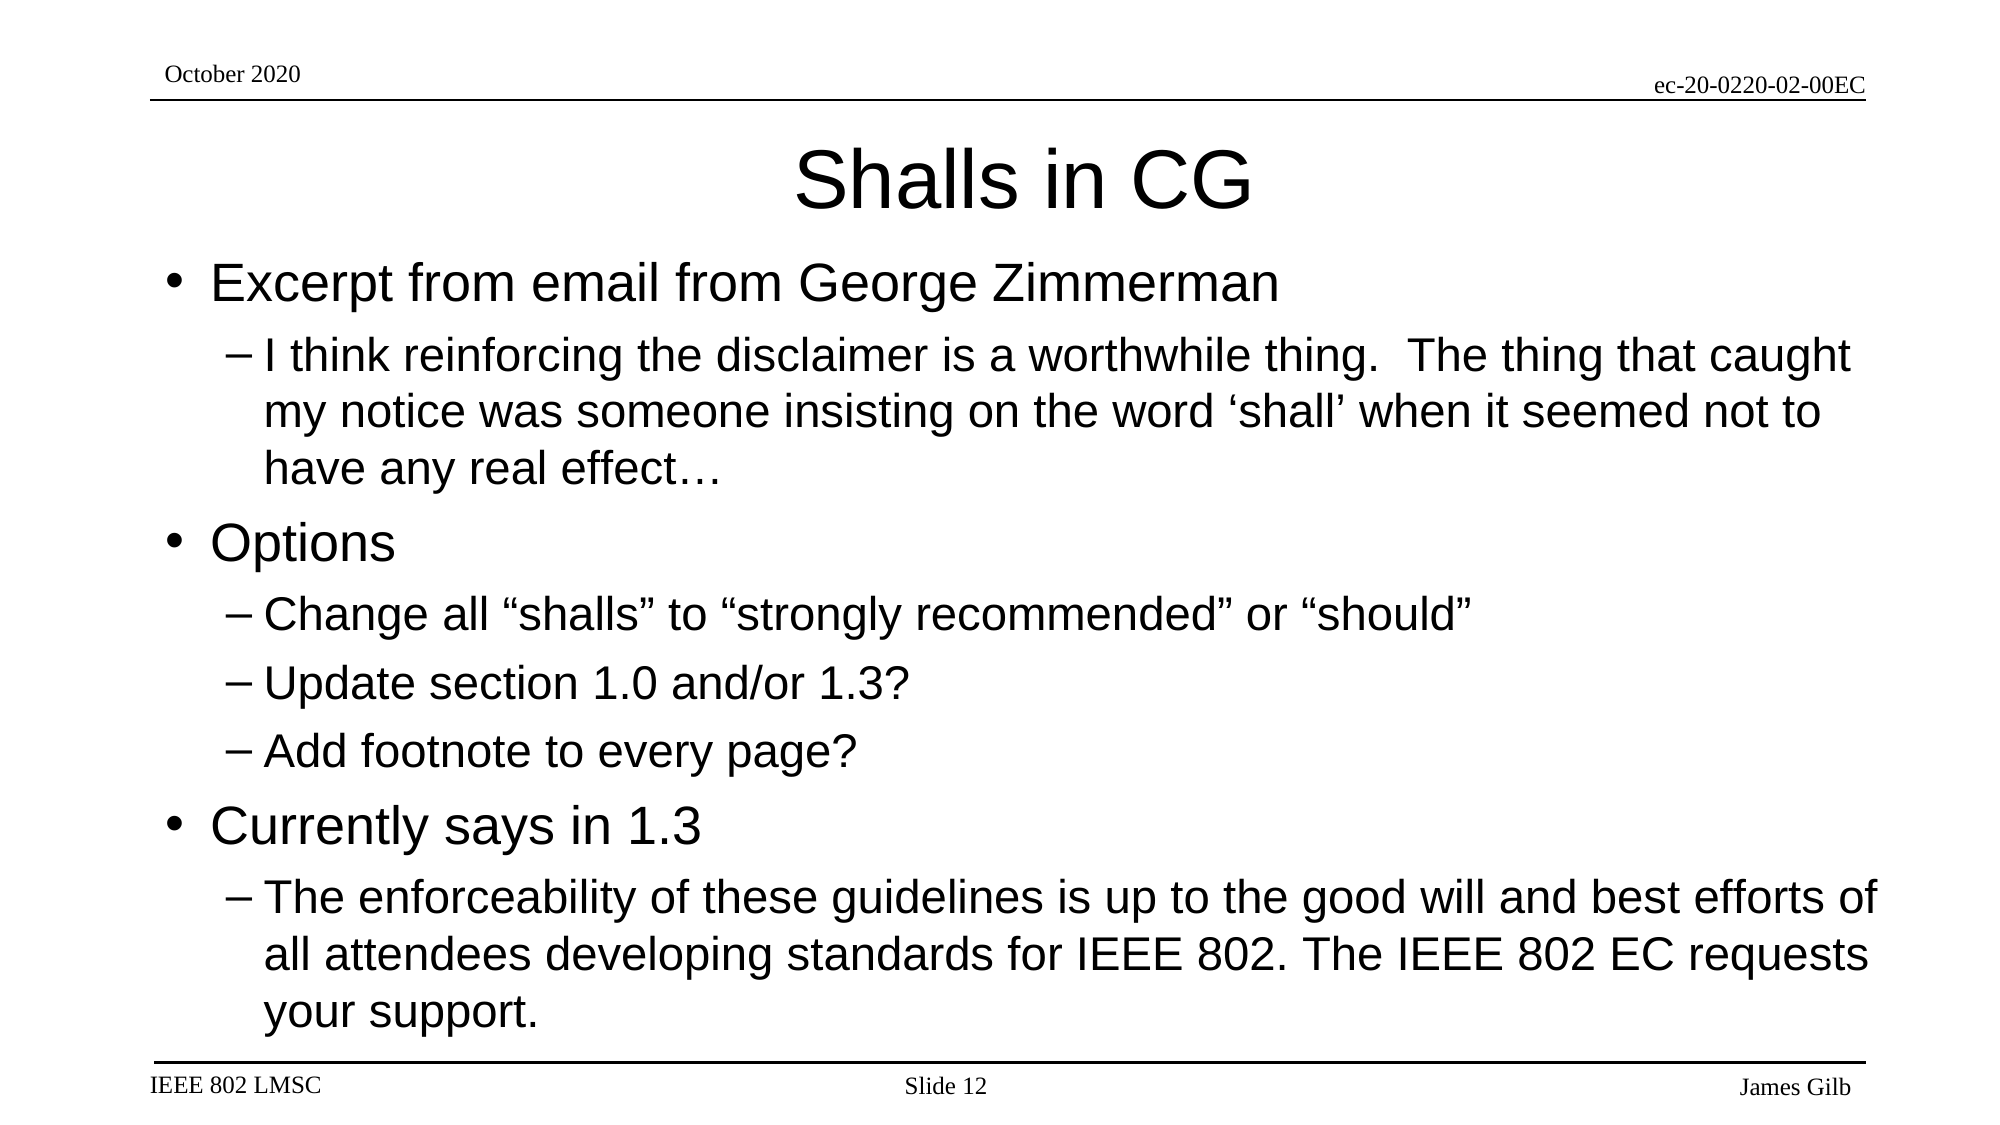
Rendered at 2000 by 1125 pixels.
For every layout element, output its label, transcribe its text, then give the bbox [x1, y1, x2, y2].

list Excerpt from email from George Zimmerman I think reinforcing the disclaimer is a worthwhile thing. The thing that caught my notice was someone insisting on the word ‘shall’ when it seemed not to have any real effect… Options Change all “shalls” to “strongly recommended” or “should” Update section 1.0 and/or 1.3? Add footnote to every page? Currently says in 1.3 The enforceability of these guidelines is up to the good will and best efforts of all attendees developing standards for IEEE 802. The IEEE 802 EC requests your support. [149, 239, 1900, 1051]
title Shalls in CG [149, 112, 1900, 238]
